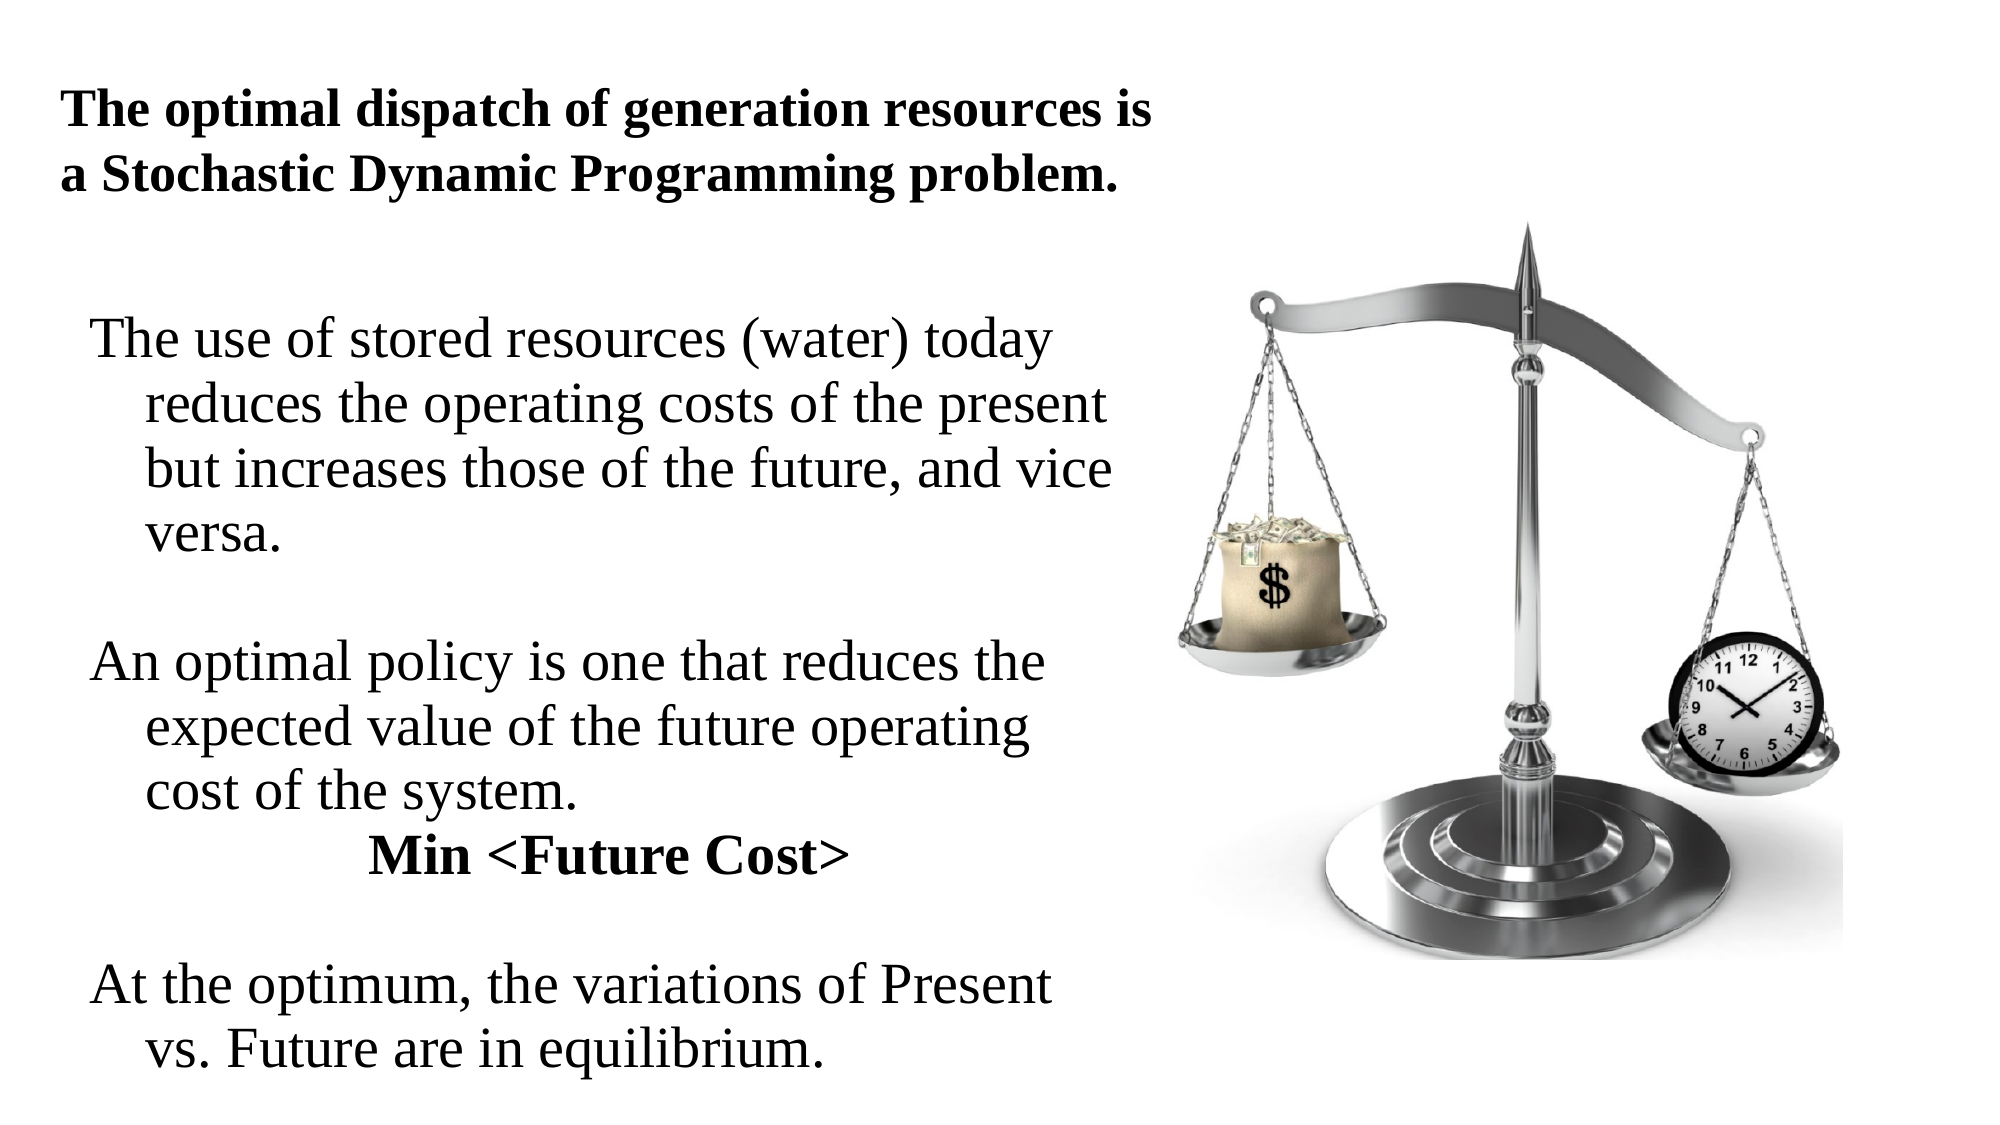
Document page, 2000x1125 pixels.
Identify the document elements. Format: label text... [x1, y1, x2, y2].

text_box The use of stored resources (water) today reduces the operating costs of the present but increases those of the future, and vice versa. An optimal policy is one that reduces the expected value of the future operating cost of the system. Min <Future Cost> At the optimum, the variations of Present vs. Future are in equilibrium. [89, 305, 1132, 1100]
title The optimal dispatch of generation resources is a Stochastic Dynamic Programming problem. [45, 56, 1192, 220]
picture [1170, 219, 1843, 960]
